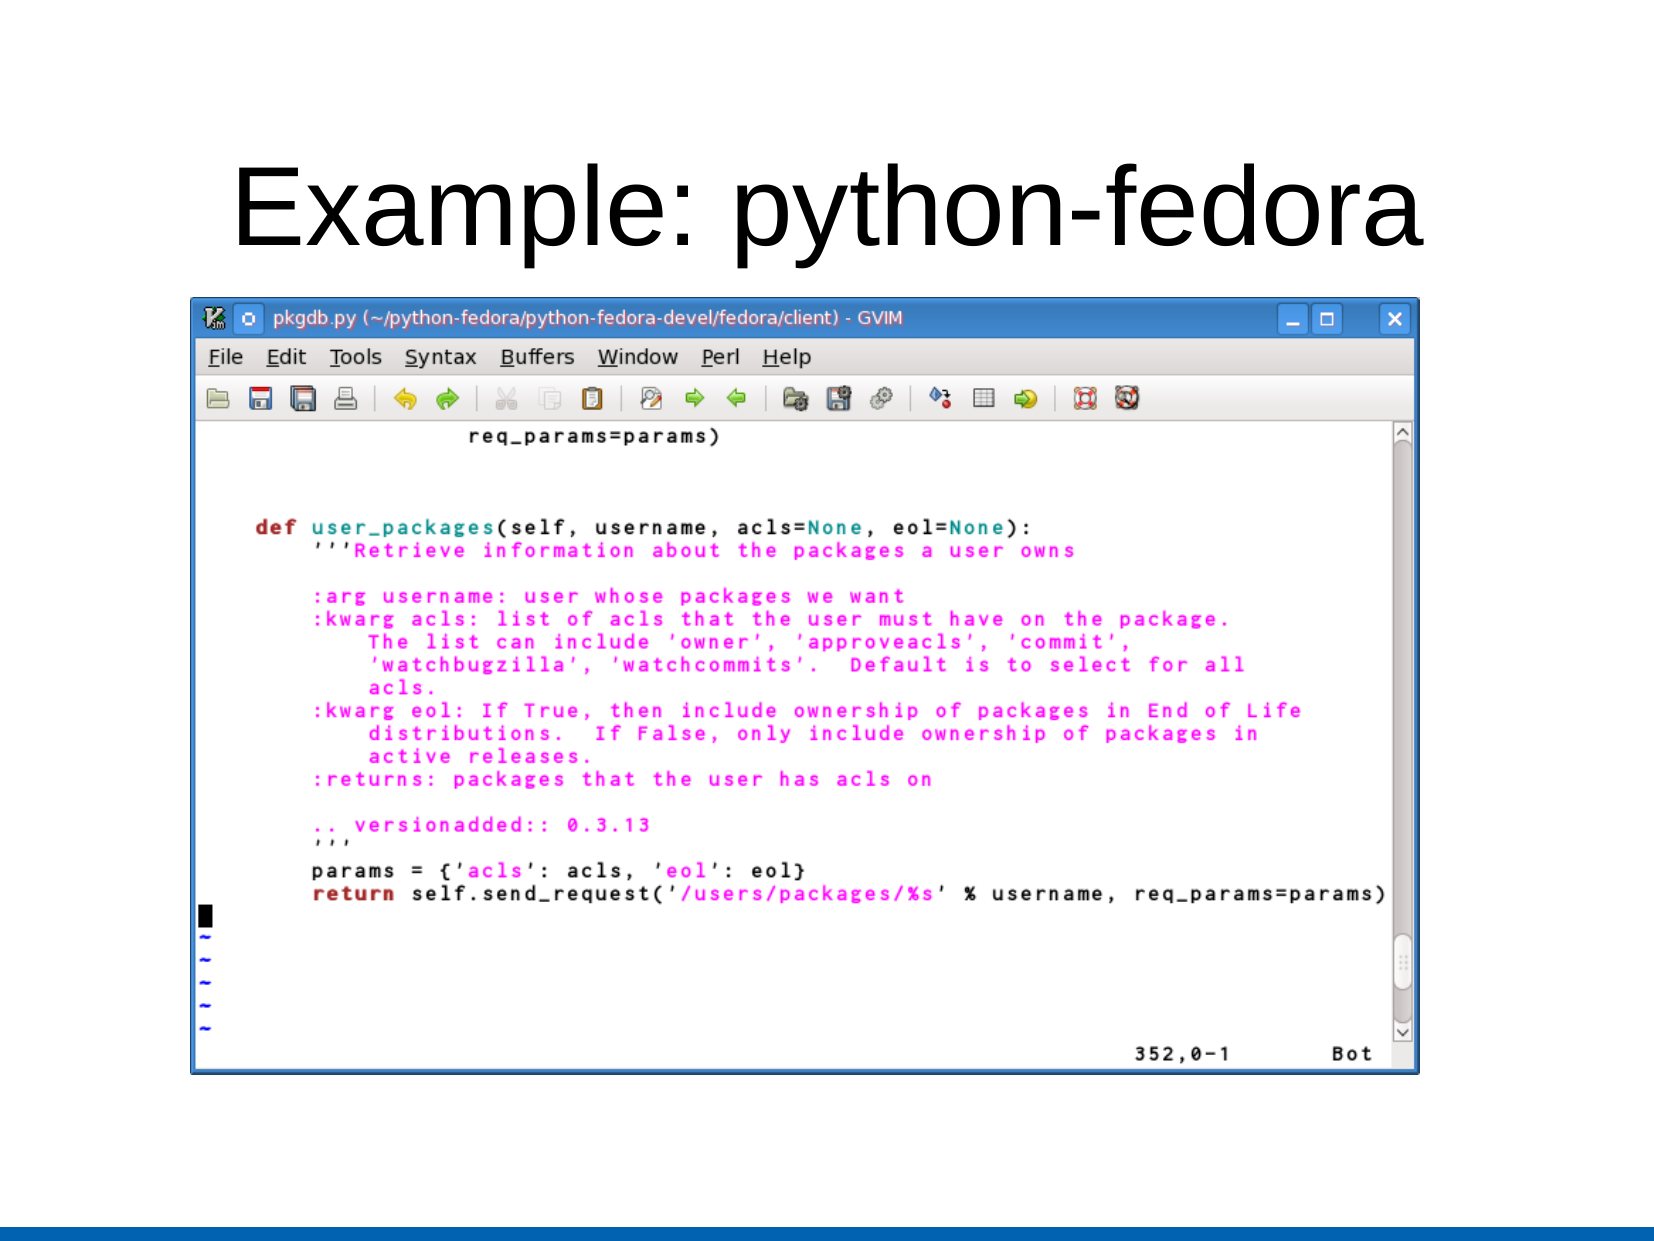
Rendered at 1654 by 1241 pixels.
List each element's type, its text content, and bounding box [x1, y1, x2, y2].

title Example: python-fedora [121, 102, 1533, 311]
picture [190, 297, 1420, 1075]
